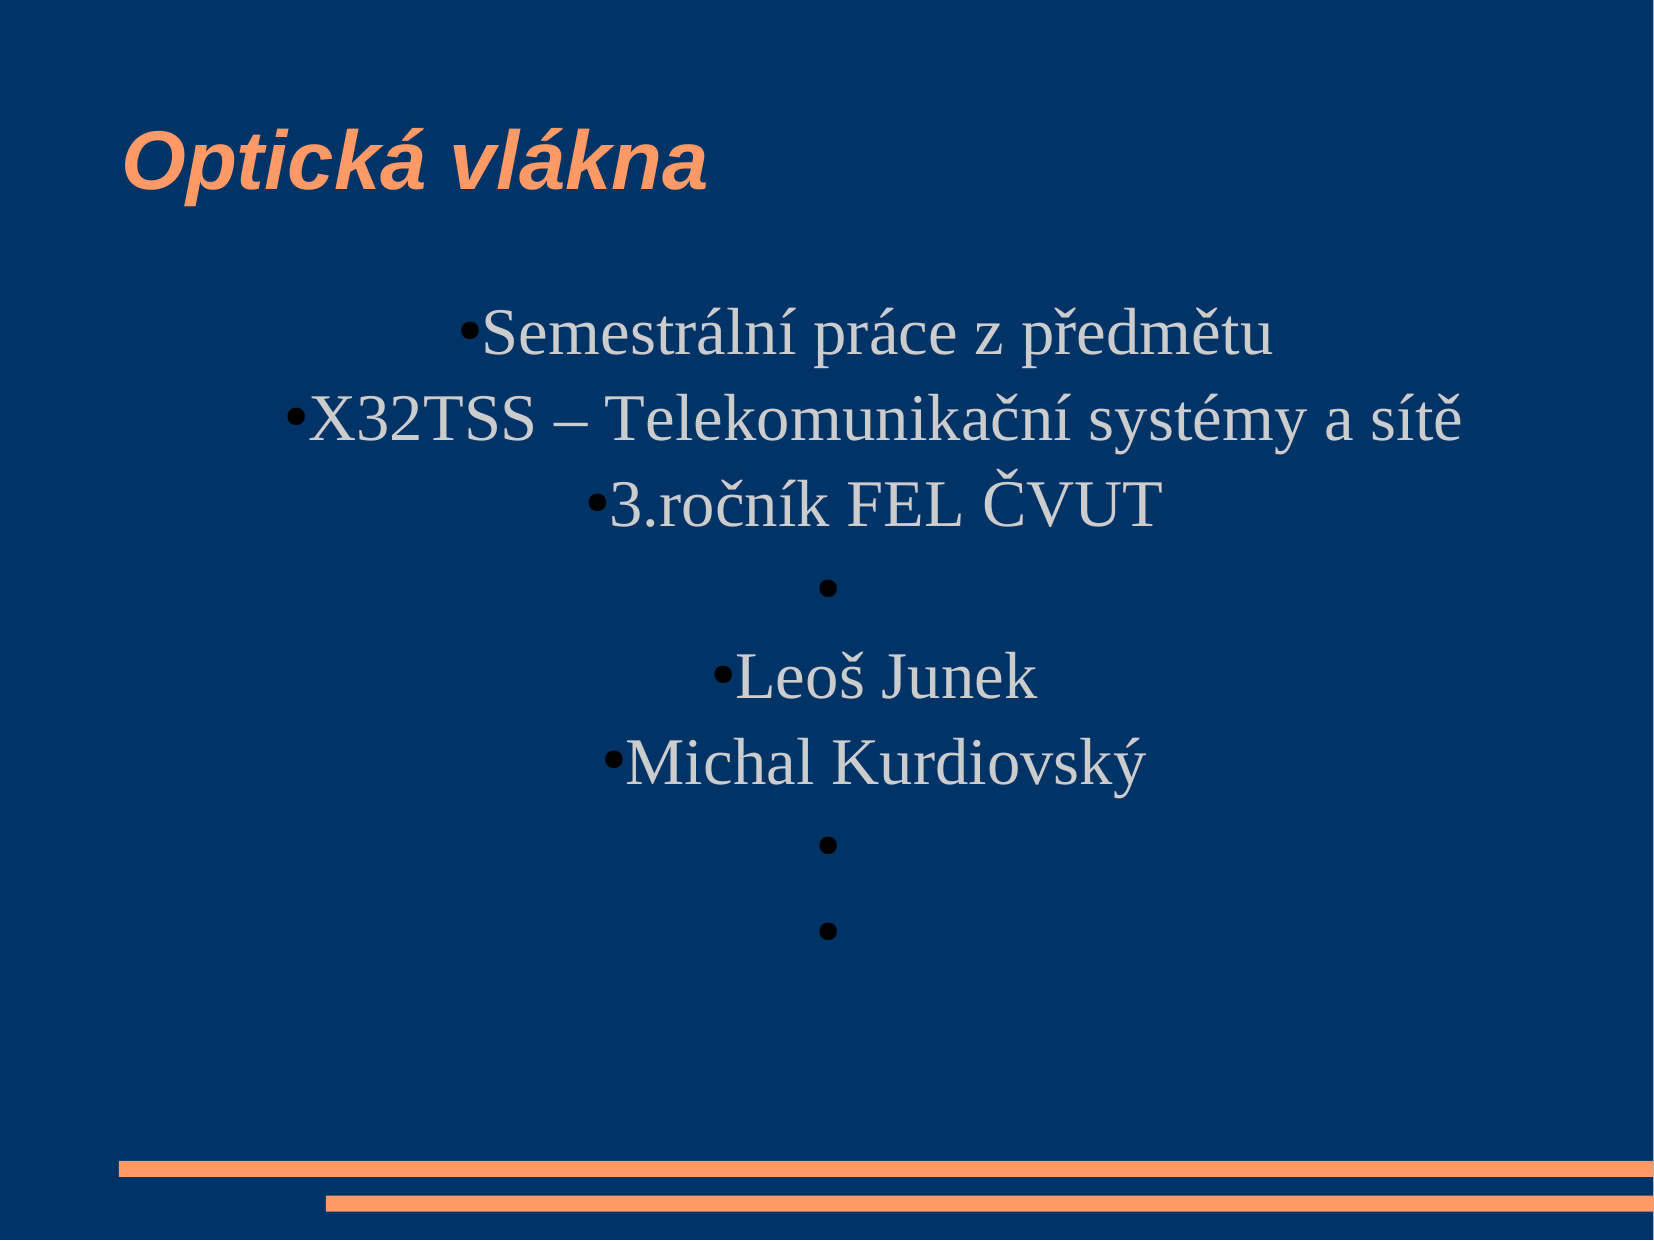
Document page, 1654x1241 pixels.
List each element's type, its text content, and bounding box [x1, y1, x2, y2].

subtitle Semestrální práce z předmětu X32TSS – Telekomunikační systémy a sítě 3.ročník FEL ČVUT Leoš Junek Michal Kurdiovský [144, 256, 1536, 999]
title Optická vlákna [121, 87, 1534, 213]
